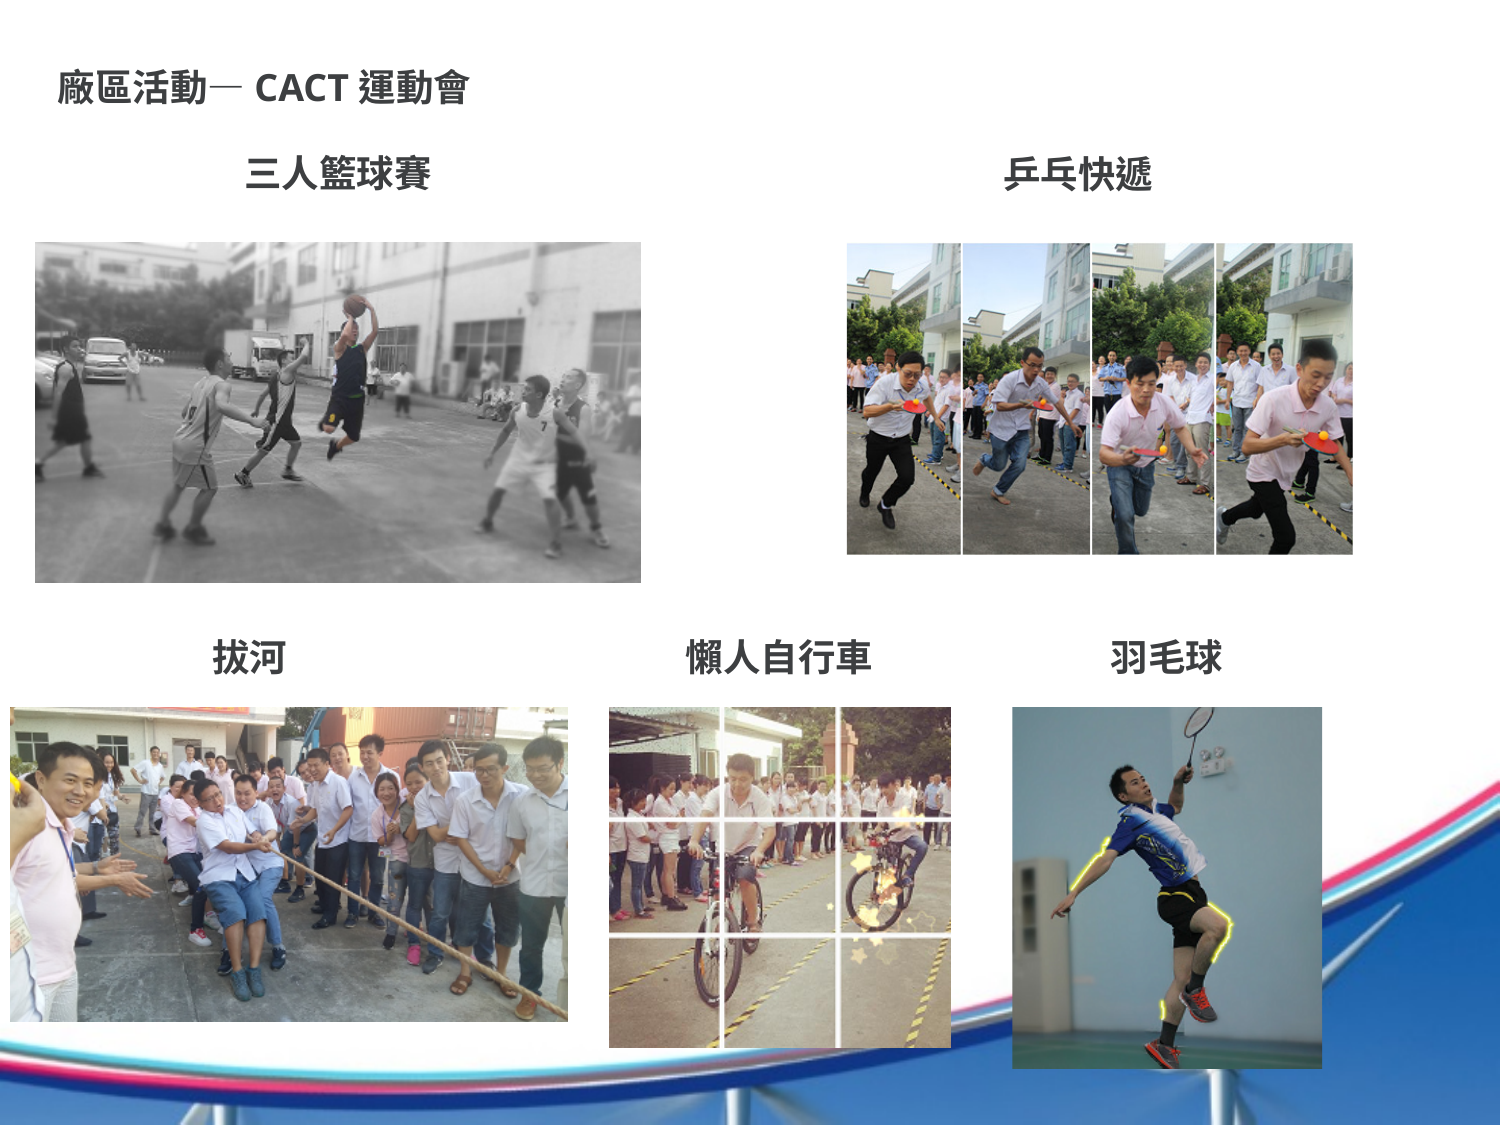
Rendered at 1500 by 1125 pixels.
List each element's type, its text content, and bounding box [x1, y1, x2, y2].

picture [0, 0, 1500, 1125]
text_box 三人籃球賽 [229, 142, 447, 203]
text_box 羽毛球 [1095, 626, 1239, 687]
text_box 廠區活動—CACT運動會 [43, 62, 486, 118]
text_box 拔河 [197, 626, 332, 687]
text_box 懶人自行車 [670, 626, 889, 687]
text_box 乒乓快遞 [988, 143, 1180, 204]
